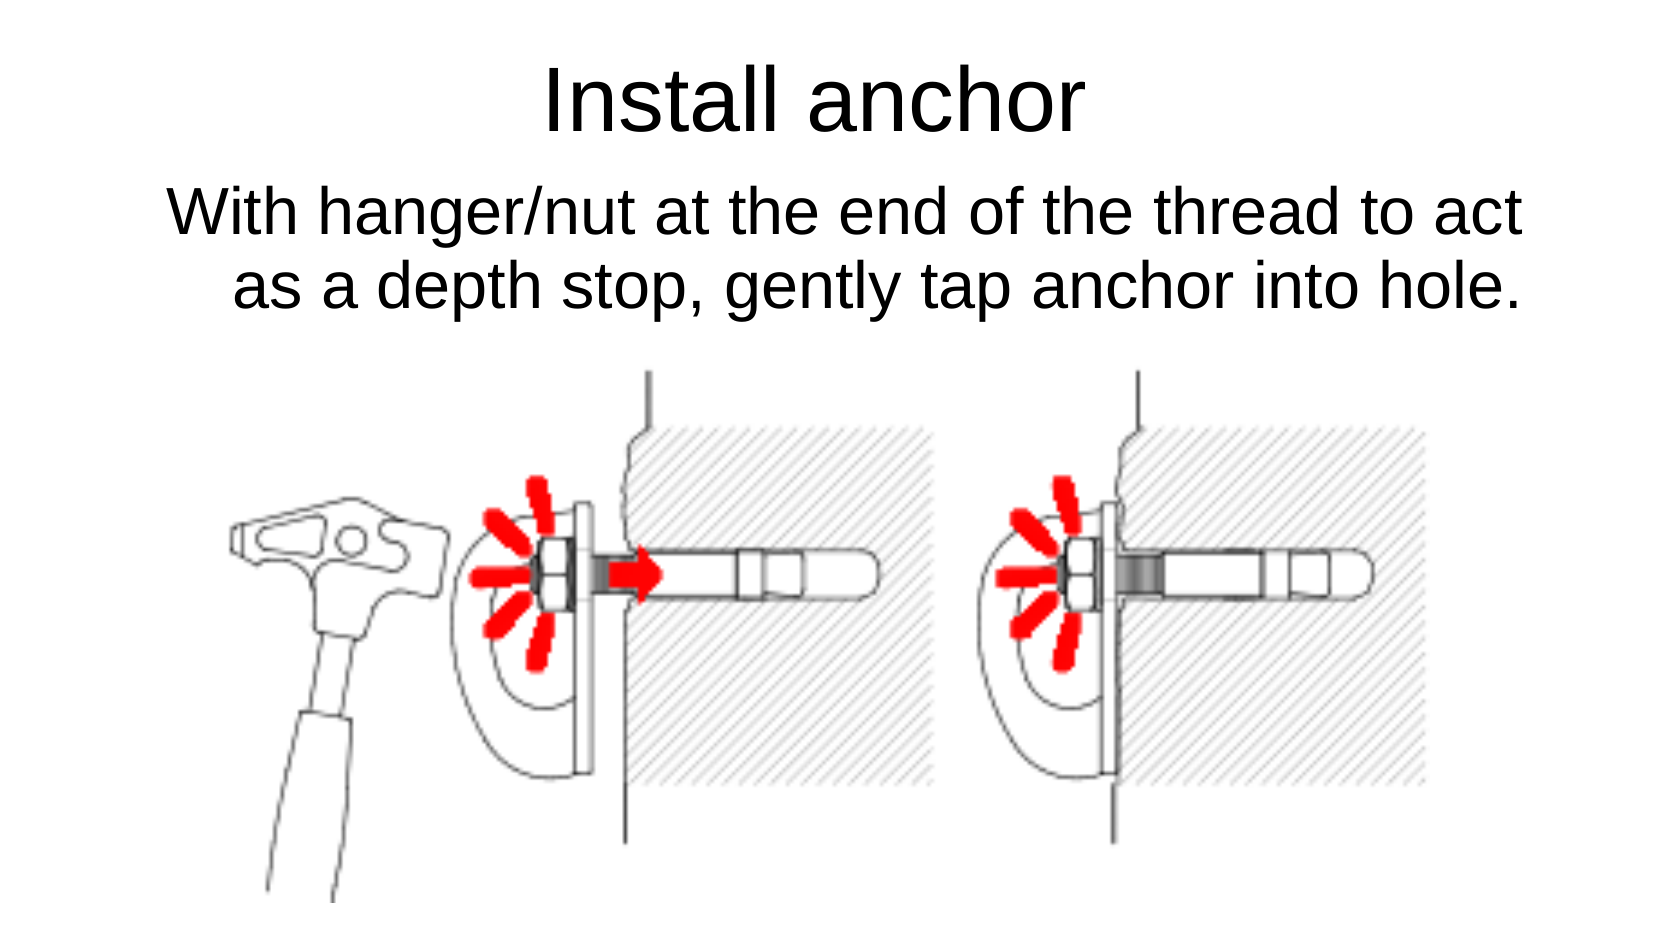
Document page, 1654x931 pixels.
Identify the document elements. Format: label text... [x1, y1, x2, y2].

picture [224, 354, 1430, 903]
text_box With hanger/nut at the end of the thread to act as a depth stop, gently tap anchor into hole. [78, 166, 1540, 331]
title Install anchor [70, 21, 1559, 178]
